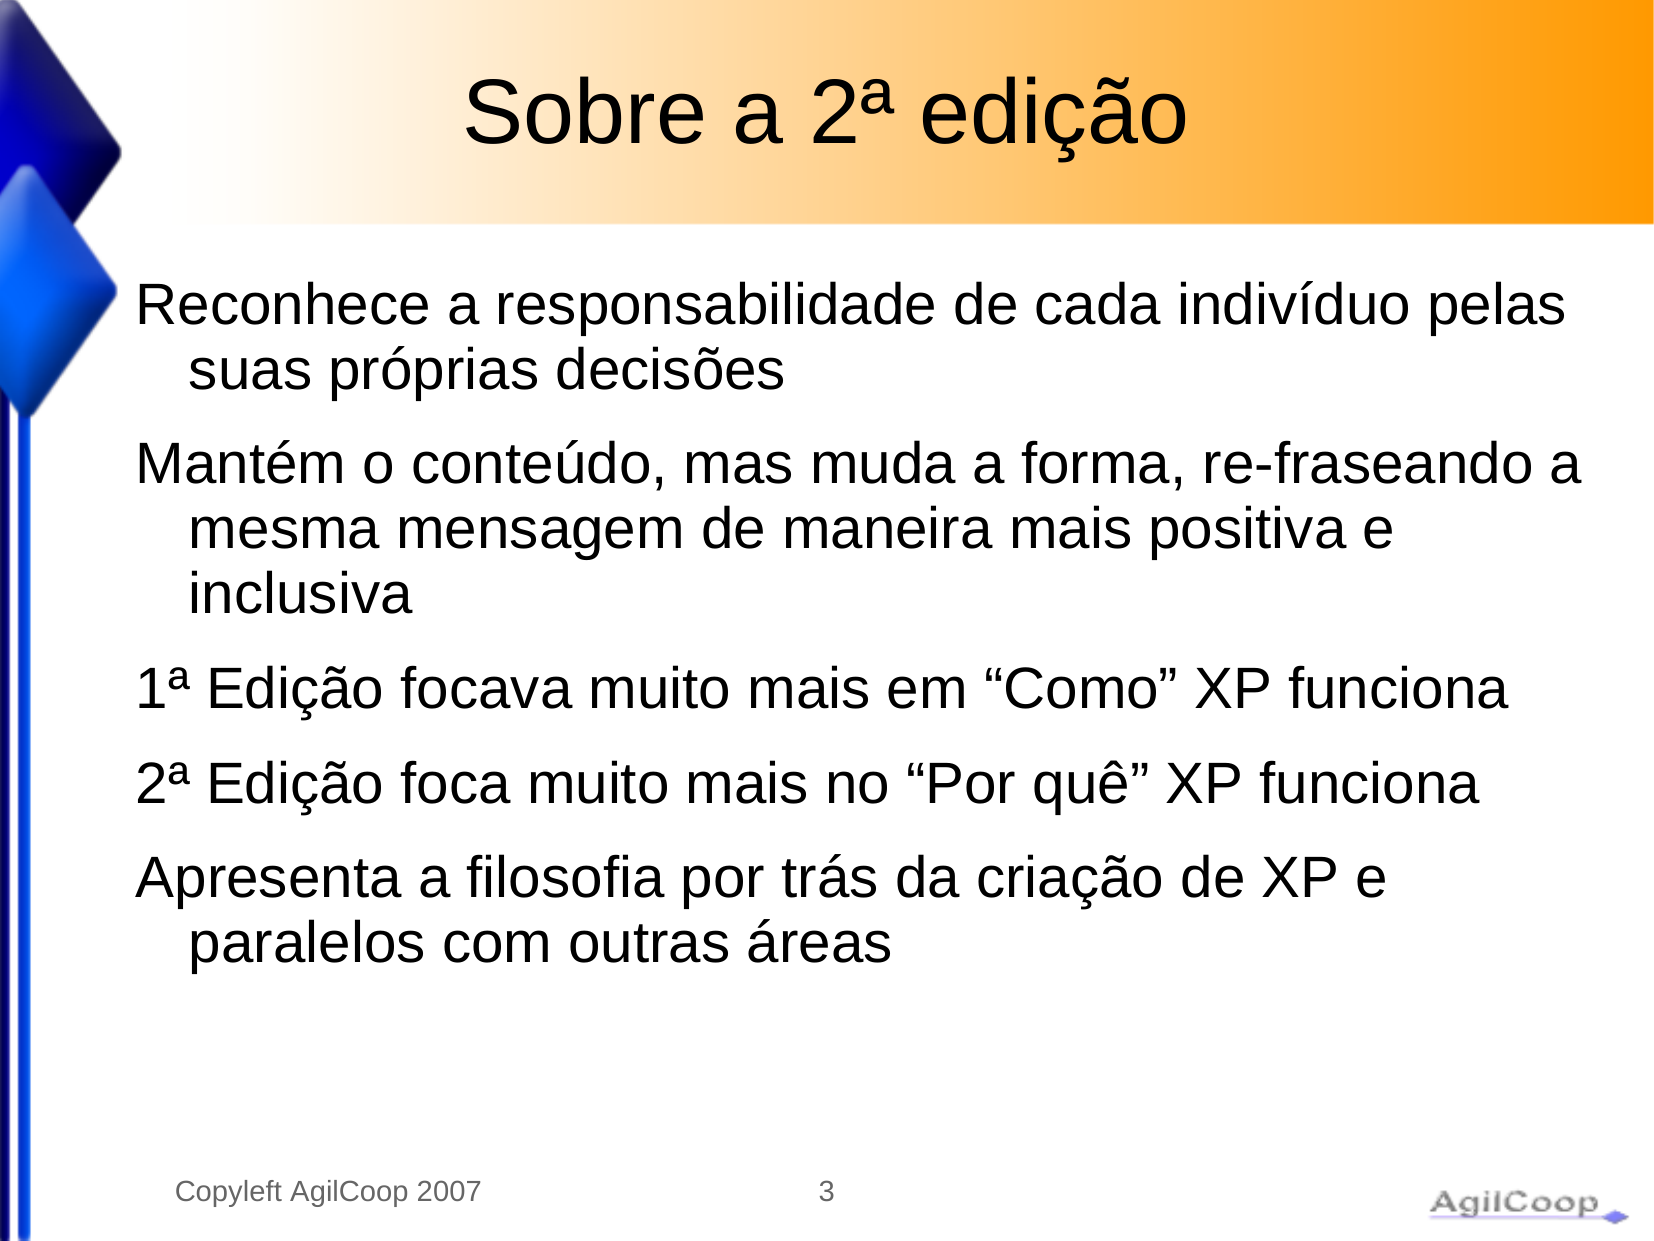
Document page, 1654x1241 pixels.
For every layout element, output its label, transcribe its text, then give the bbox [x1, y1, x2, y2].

list Reconhece a responsabilidade de cada indivíduo pelas suas próprias decisões Mantém o conteúdo, mas muda a forma, re-fraseando a mesma mensagem de maneira mais positiva e inclusiva 1ª Edição focava muito mais em “Como” XP funciona 2ª Edição foca muito mais no “Por quê” XP funciona Apresenta a filosofia por trás da criação de XP e paralelos com outras áreas [118, 271, 1607, 1123]
title Sobre a 2ª edição [82, 8, 1571, 216]
picture [0, 0, 1654, 1241]
